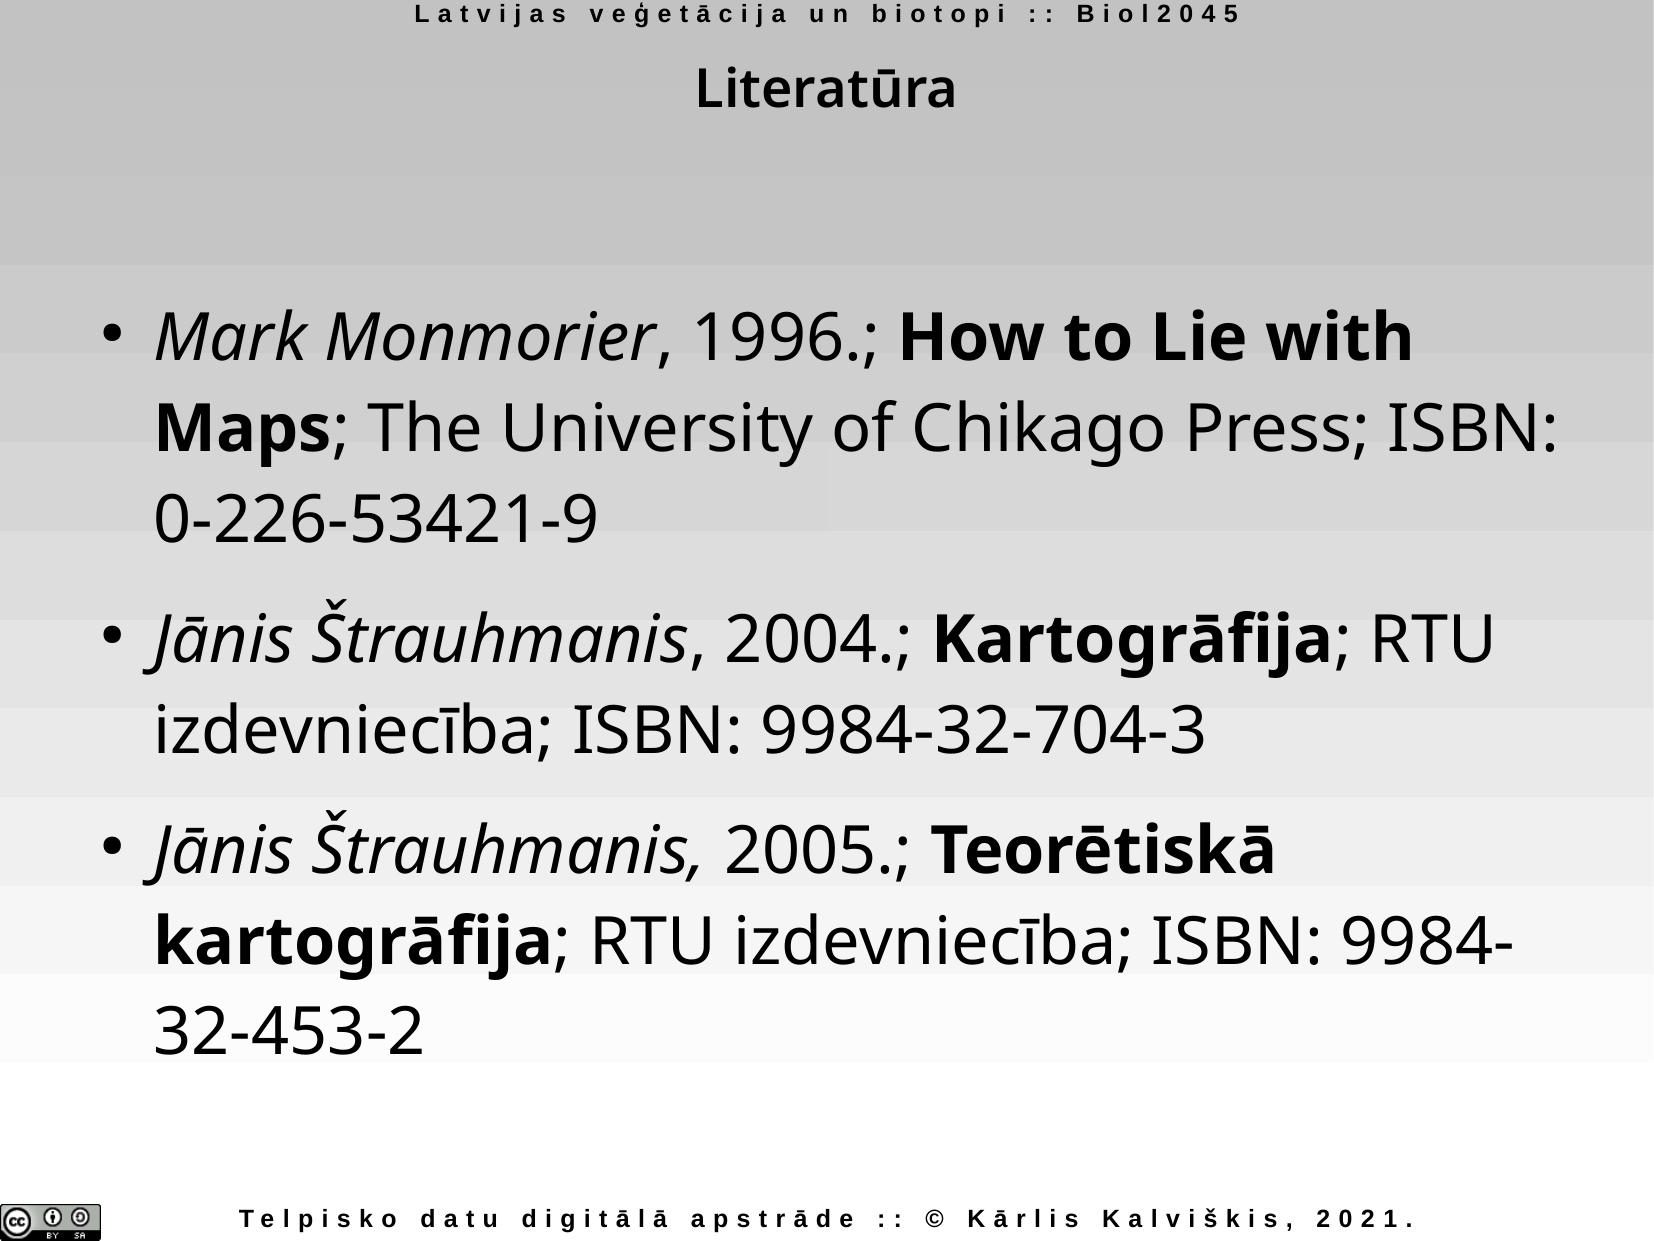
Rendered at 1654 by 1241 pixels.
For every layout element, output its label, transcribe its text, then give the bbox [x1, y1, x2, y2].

list Mark Monmorier, 1996.; How to Lie with Maps; The University of Chikago Press; ISBN: 0-226-53421-9 Jānis Štrauhmanis, 2004.; Kartogrāfija; RTU izdevniecība; ISBN: 9984-32-704-3 Jānis Štrauhmanis, 2005.; Teorētiskā kartogrāfija; RTU izdevniecība; ISBN: 9984-32-453-2 [82, 289, 1571, 1113]
picture [0, 0, 1654, 1241]
title Literatūra [29, 49, 1625, 296]
